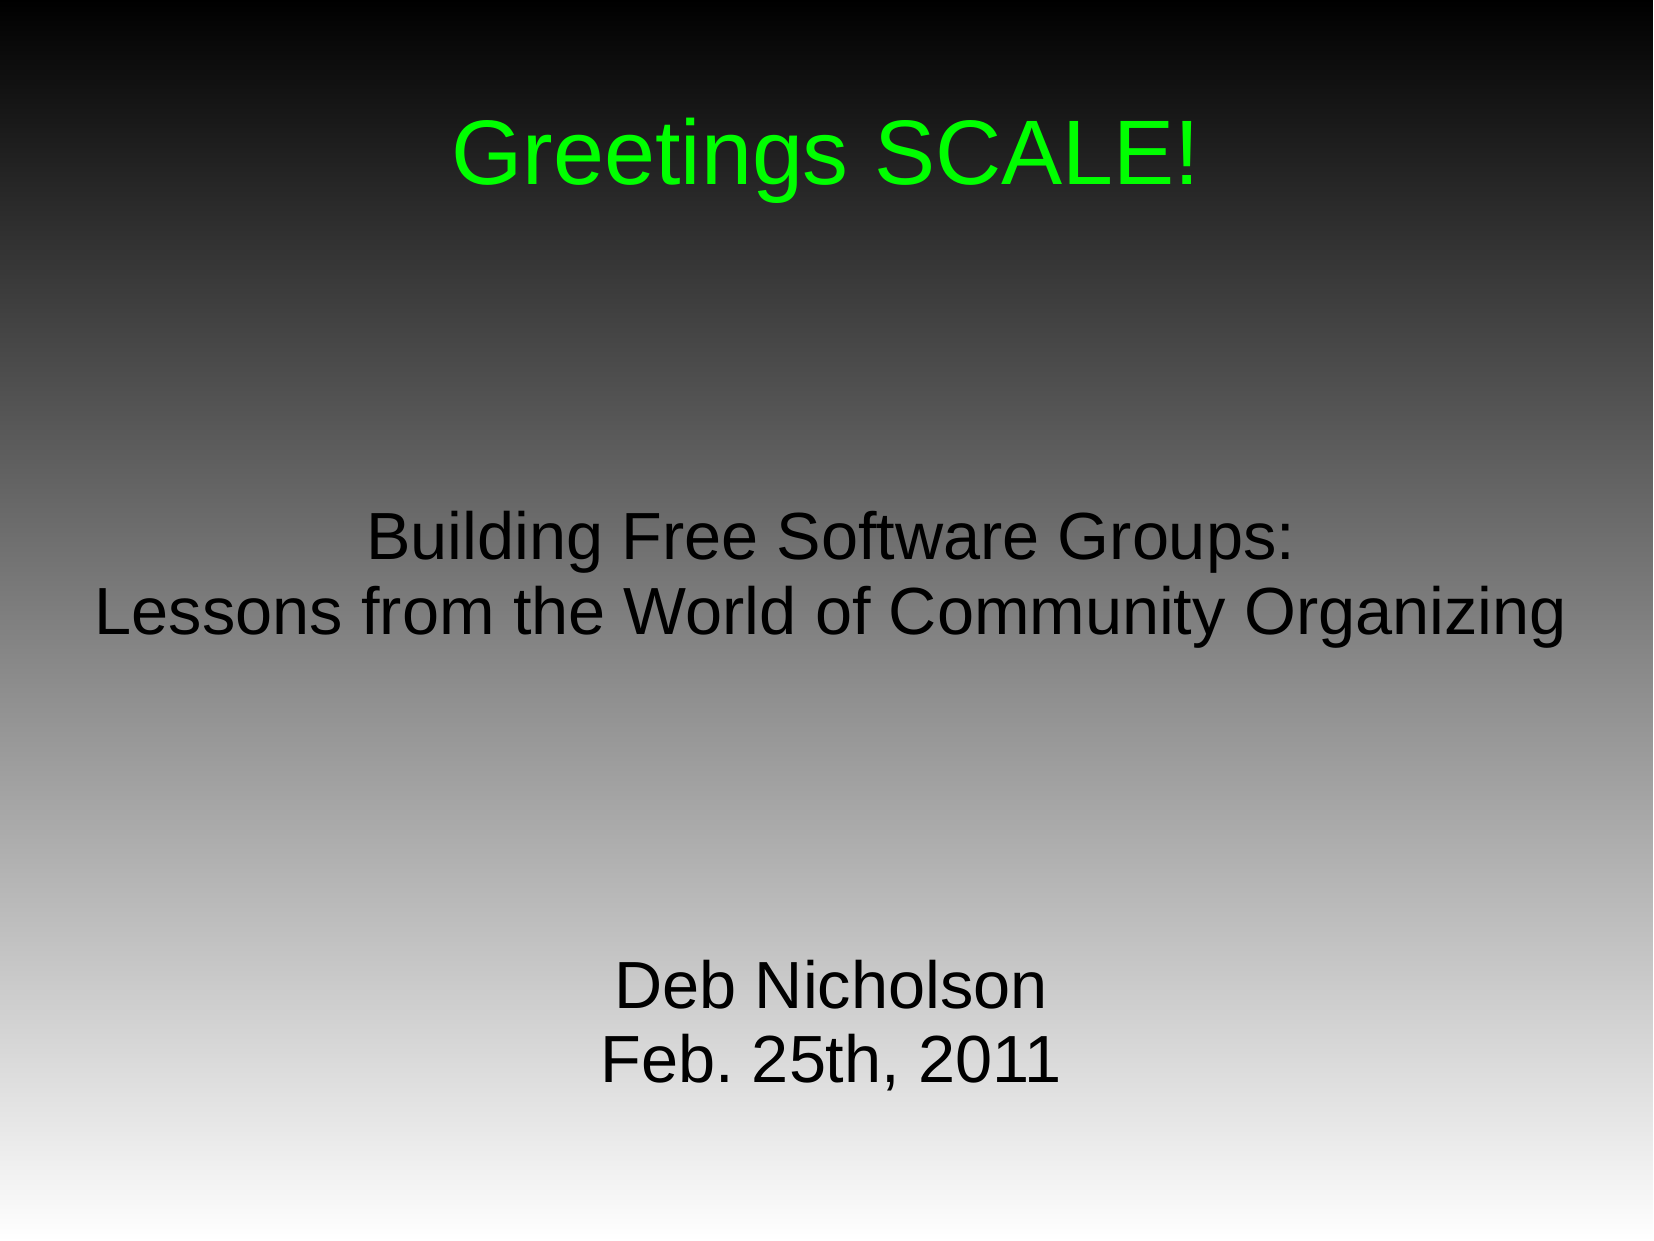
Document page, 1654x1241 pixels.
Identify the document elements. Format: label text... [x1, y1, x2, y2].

title Greetings SCALE! [82, 49, 1571, 257]
subtitle Building Free Software Groups: Lessons from the World of Community Organizing Deb Nicholson Feb. 25th, 2011 [87, 396, 1576, 1201]
